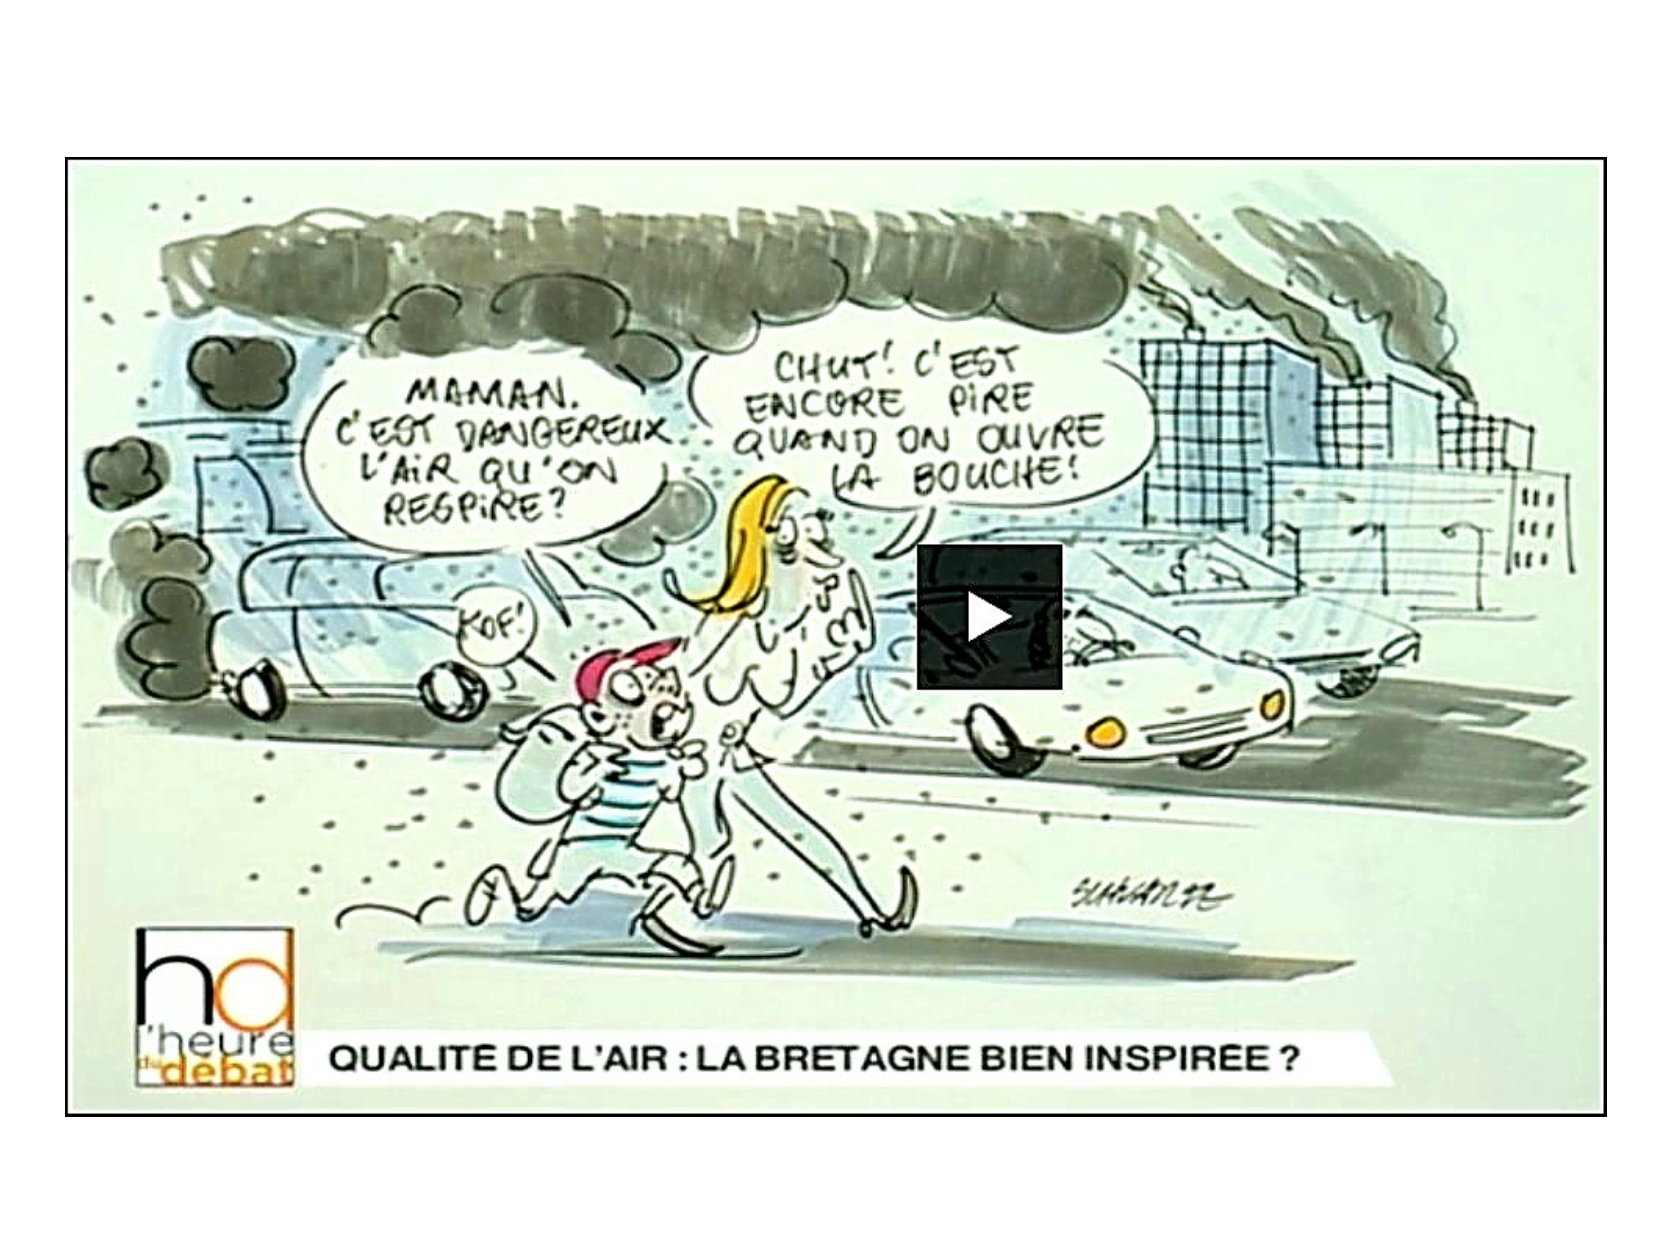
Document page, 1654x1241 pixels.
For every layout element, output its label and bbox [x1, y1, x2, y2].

picture [65, 157, 1607, 1117]
